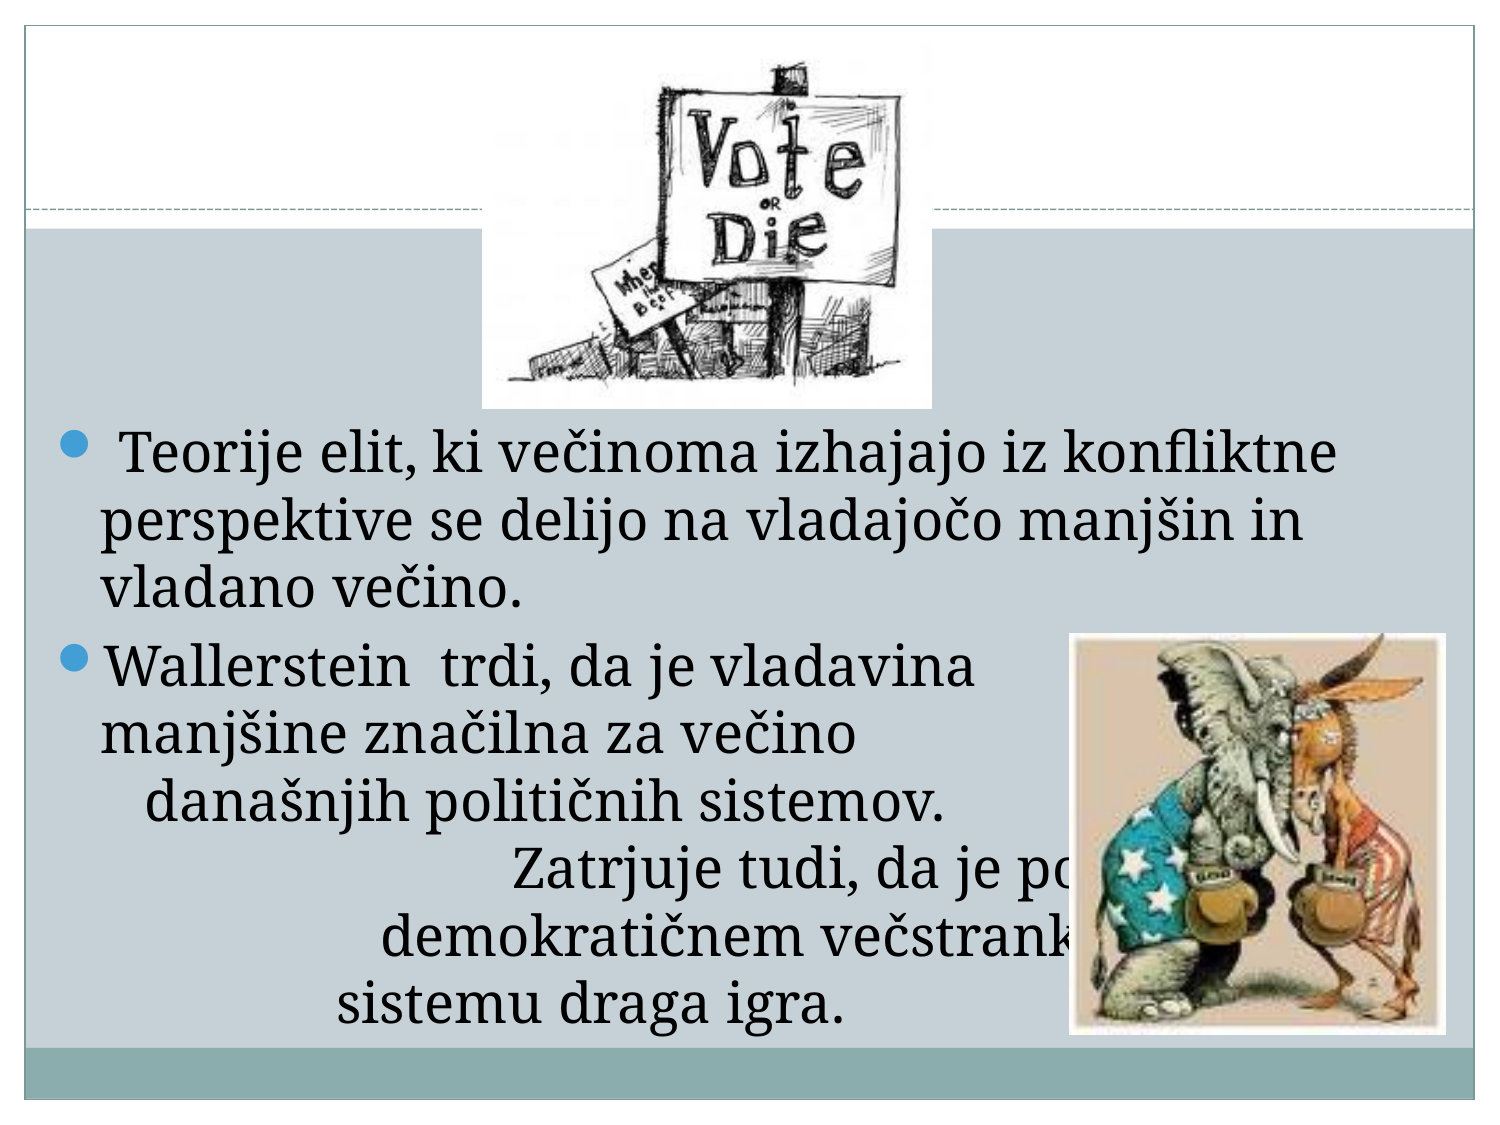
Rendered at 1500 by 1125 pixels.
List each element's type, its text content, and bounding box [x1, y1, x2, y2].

picture [1069, 633, 1446, 1035]
picture [482, 30, 932, 409]
list Teorije elit, ki večinoma izhajajo iz konfliktne perspektive se delijo na vladajočo manjšin in vladano večino. Wallerstein trdi, da je vladavina manjšine značilna za večino današnjih političnih sistemov. Zatrjuje tudi, da je politika v demokratičnem večstrankarskem sistemu draga igra. [41, 408, 1437, 1125]
